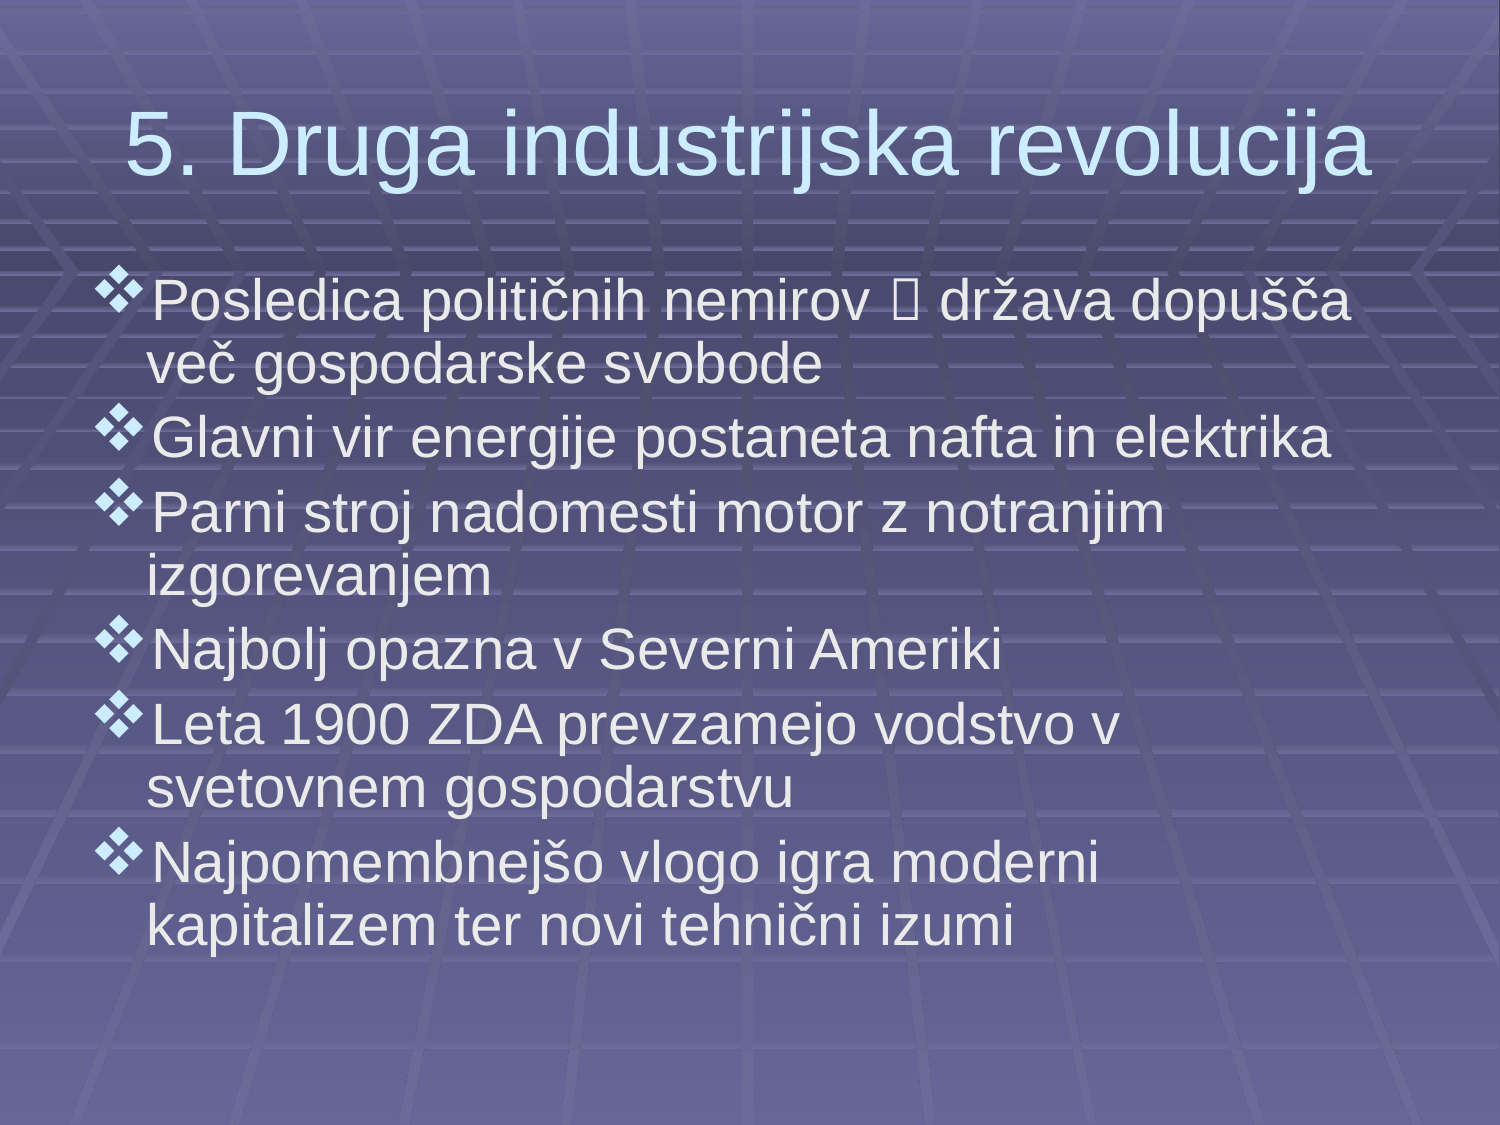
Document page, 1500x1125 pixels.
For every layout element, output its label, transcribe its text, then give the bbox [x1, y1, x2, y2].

list Posledica političnih nemirov  država dopušča več gospodarske svobode Glavni vir energije postaneta nafta in elektrika Parni stroj nadomesti motor z notranjim izgorevanjem Najbolj opazna v Severni Ameriki Leta 1900 ZDA prevzamejo vodstvo v svetovnem gospodarstvu Najpomembnejšo vlogo igra moderni kapitalizem ter novi tehnični izumi [74, 262, 1425, 1000]
title 5. Druga industrijska revolucija [74, 44, 1425, 233]
